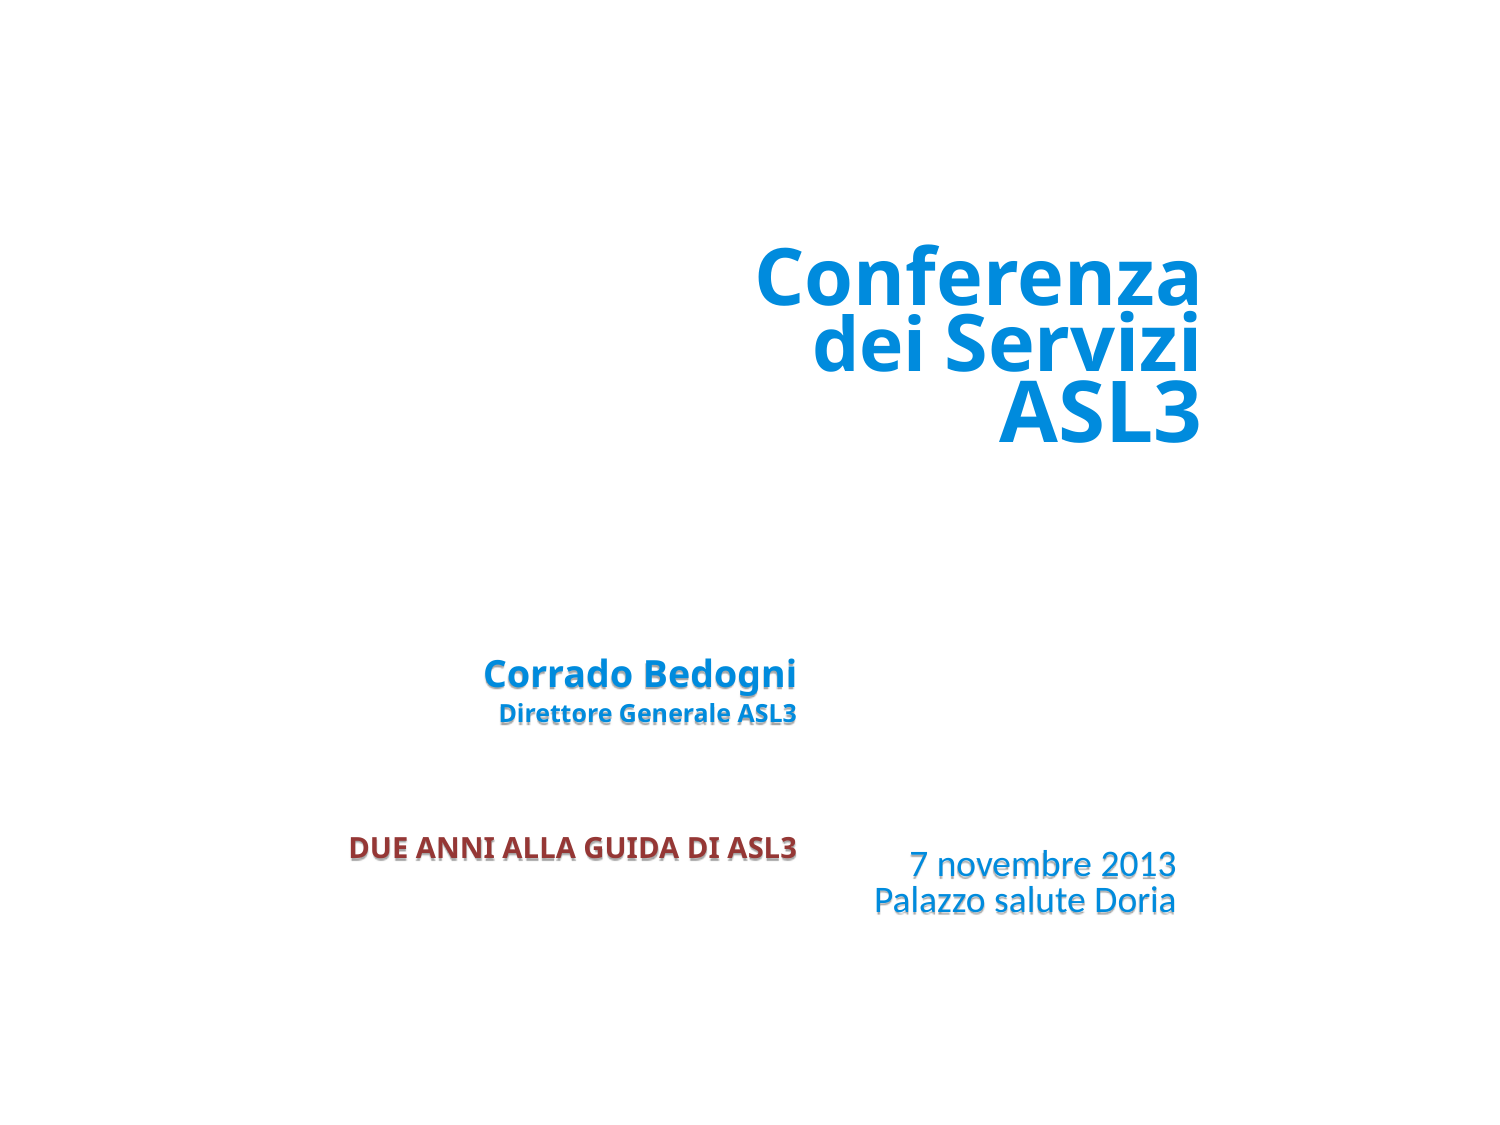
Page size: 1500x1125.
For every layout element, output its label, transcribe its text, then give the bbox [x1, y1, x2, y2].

text_box 7 novembre 2013 Palazzo salute Doria [859, 804, 1338, 964]
text_box Corrado Bedogni Direttore Generale ASL3 DUE ANNI ALLA GUIDA DI ASL3 [333, 469, 1285, 701]
title Conferenza dei Servizi ASL3 [739, 239, 1308, 470]
